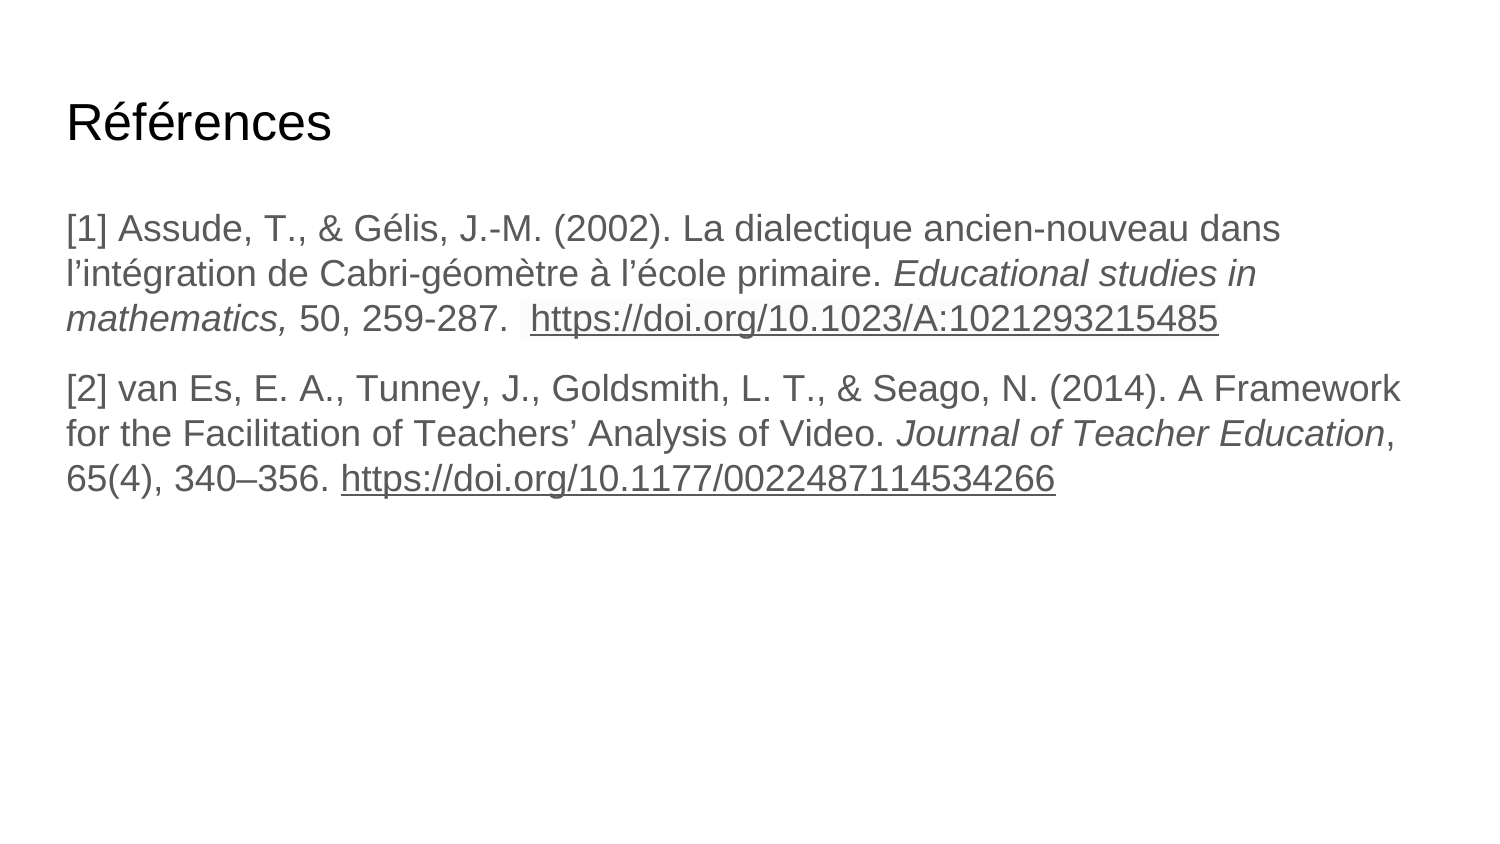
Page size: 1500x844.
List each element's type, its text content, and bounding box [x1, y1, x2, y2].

list [1] Assude, T., & Gélis, J.-M. (2002). La dialectique ancien-nouveau dans l’intégration de Cabri-géomètre à l’école primaire. Educational studies in mathematics, 50, 259-287. https://doi.org/10.1023/A:1021293215485 [2] van Es, E. A., Tunney, J., Goldsmith, L. T., & Seago, N. (2014). A Framework for the Facilitation of Teachers’ Analysis of Video. Journal of Teacher Education, 65(4), 340–356. https://doi.org/10.1177/0022487114534266 [51, 189, 1449, 750]
title Références [51, 72, 1449, 167]
